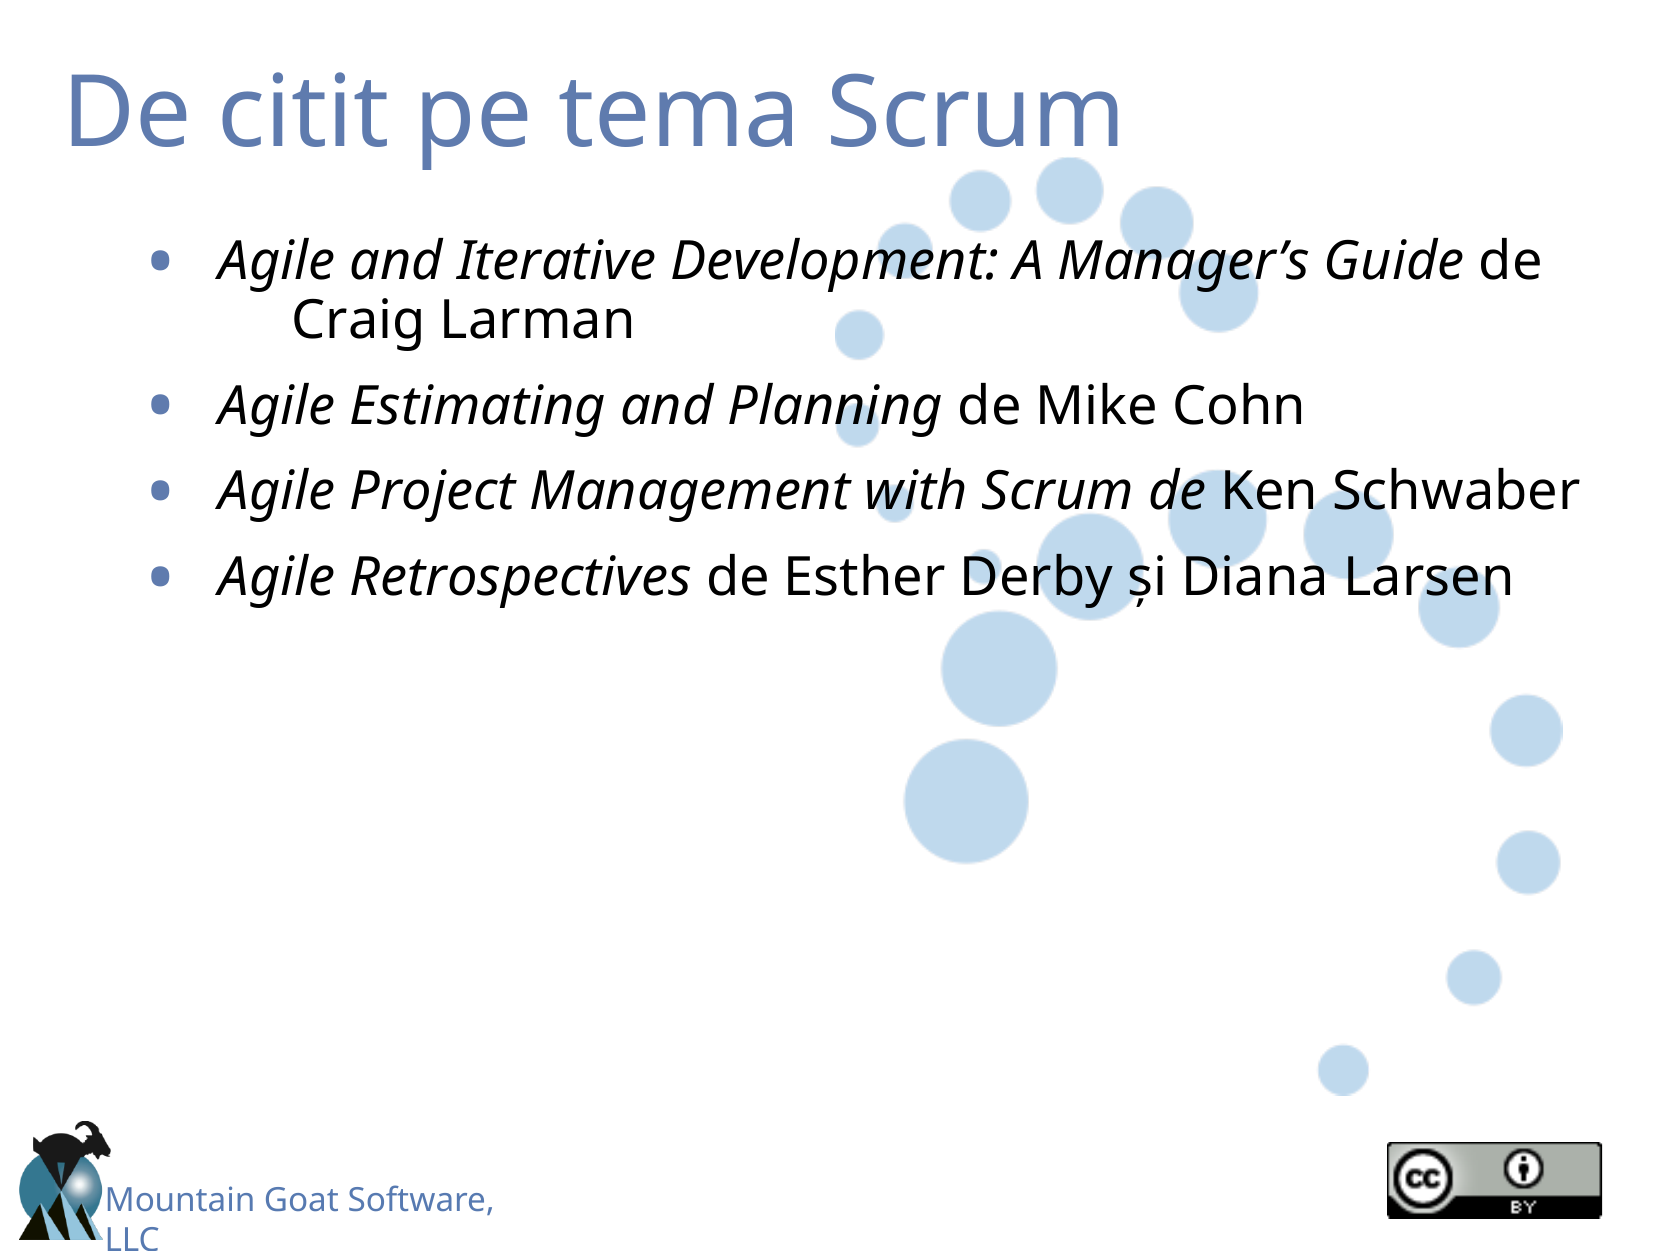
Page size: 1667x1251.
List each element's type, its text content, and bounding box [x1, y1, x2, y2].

list Agile and Iterative Development: A Manager’s Guide de Craig Larman Agile Estimating and Planning de Mike Cohn Agile Project Management with Scrum de Ken Schwaber Agile Retrospectives de Esther Derby și Diana Larsen [56, 227, 1609, 1113]
title De citit pe tema Scrum [56, 18, 1609, 194]
